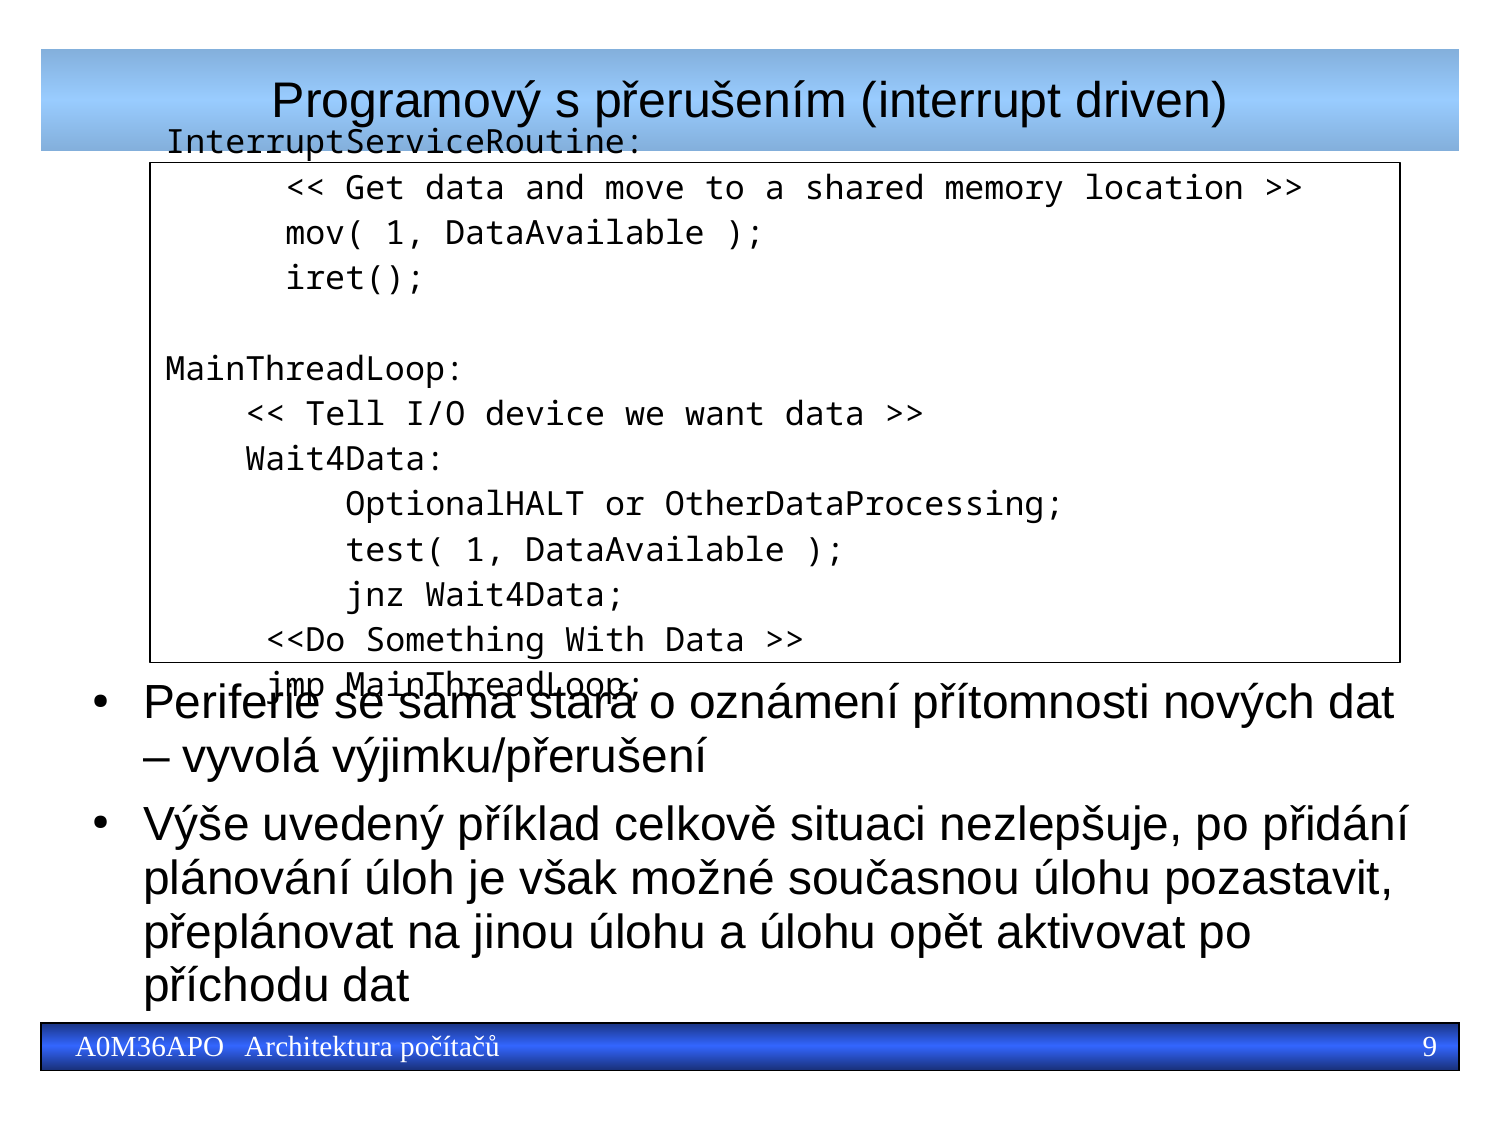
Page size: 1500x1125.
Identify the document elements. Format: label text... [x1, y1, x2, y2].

list Periferie se sama stará o oznámení přítomnosti nových dat – vyvolá výjimku/přerušení Výše uvedený příklad celkově situaci nezlepšuje, po přidání plánování úloh je však možné současnou úlohu pozastavit, přeplánovat na jinou úlohu a úlohu opět aktivovat po příchodu dat [75, 675, 1426, 1013]
title Programový s přerušením (interrupt driven) [41, 49, 1459, 151]
text_box InterruptServiceRoutine: << Get data and move to a shared memory location >> mov( 1, DataAvailable ); iret(); MainThreadLoop: << Tell I/O device we want data >> Wait4Data: OptionalHALT or OtherDataProcessing; test( 1, DataAvailable ); jnz Wait4Data; <<Do Something With Data >> jmp MainThreadLoop; [150, 162, 1400, 663]
